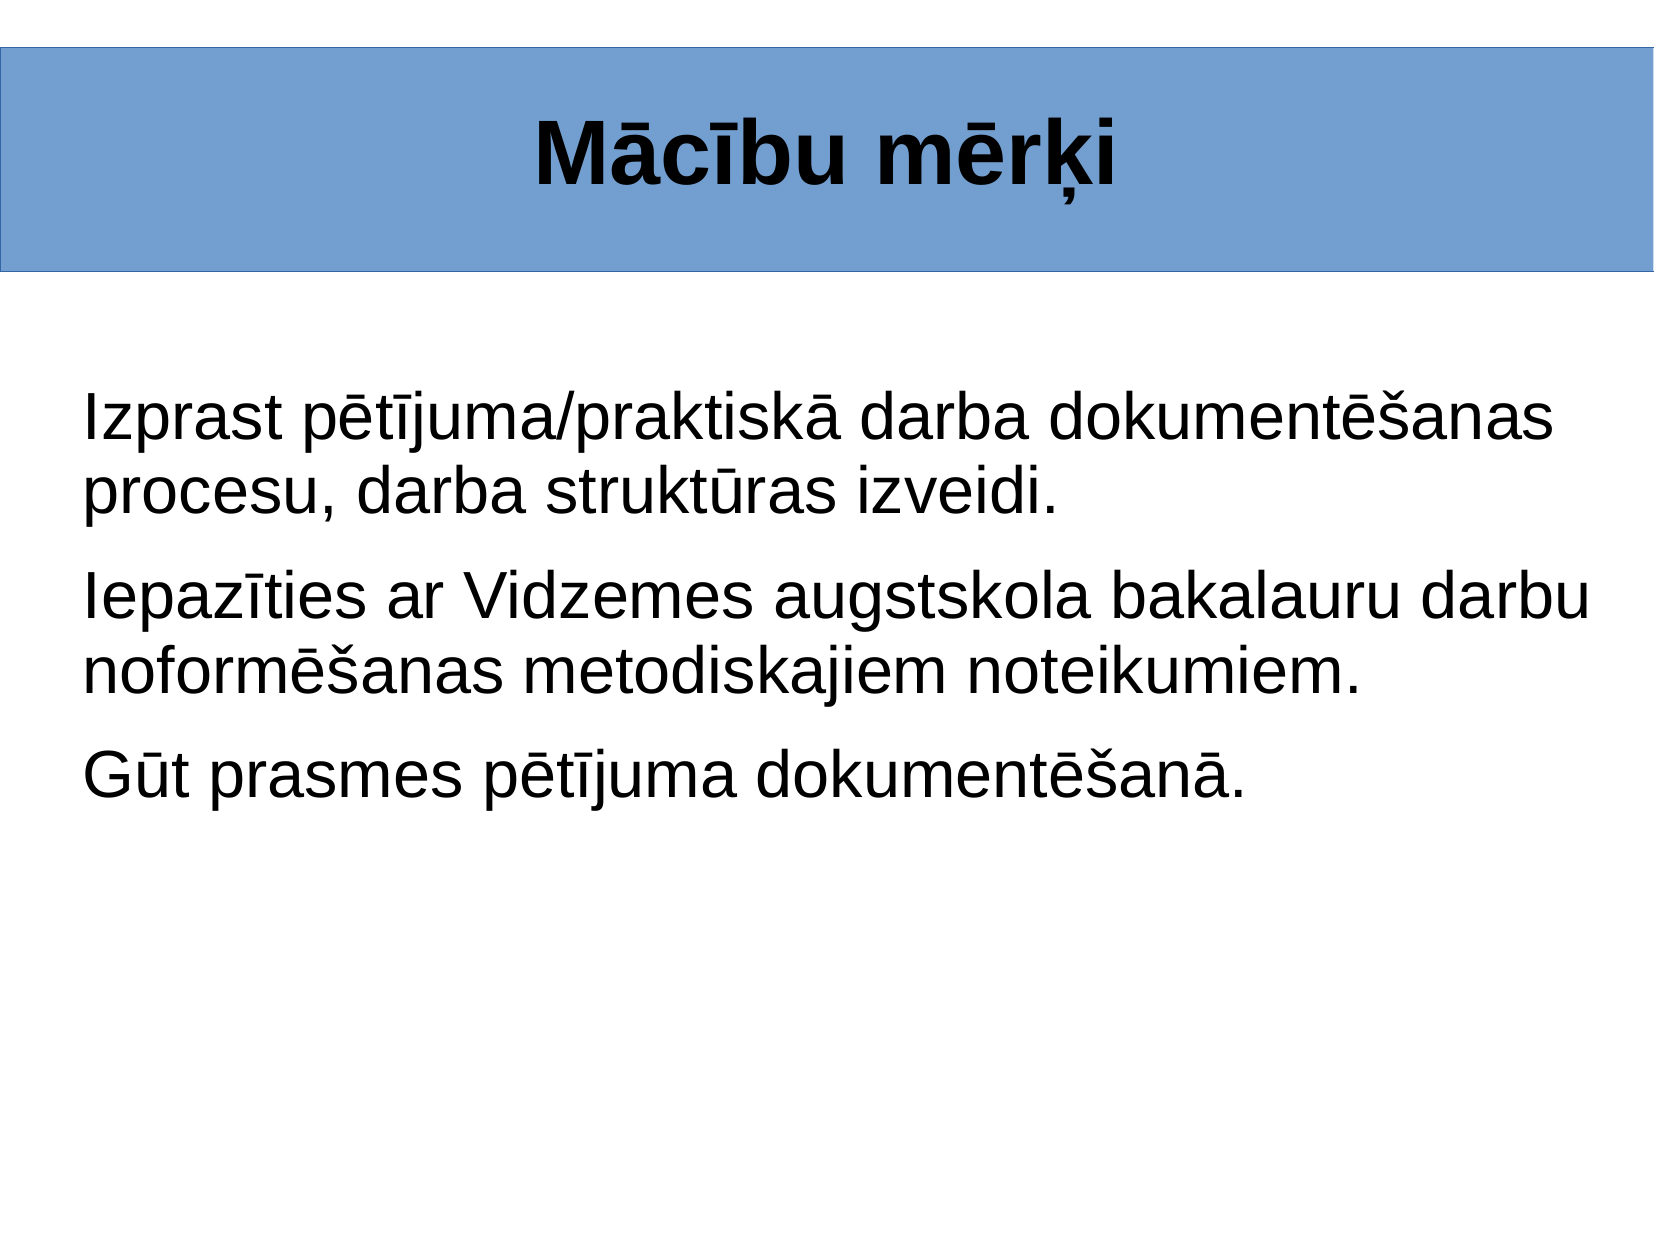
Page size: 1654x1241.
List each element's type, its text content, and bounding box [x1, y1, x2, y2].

text_box [0, 47, 1654, 272]
title Mācību mērķi [82, 49, 1571, 257]
list Izprast pētījuma/praktiskā darba dokumentēšanas procesu, darba struktūras izveidi. Iepazīties ar Vidzemes augstskola bakalauru darbu noformēšanas metodiskajiem noteikumiem. Gūt prasmes pētījuma dokumentēšanā. [82, 378, 1619, 1099]
